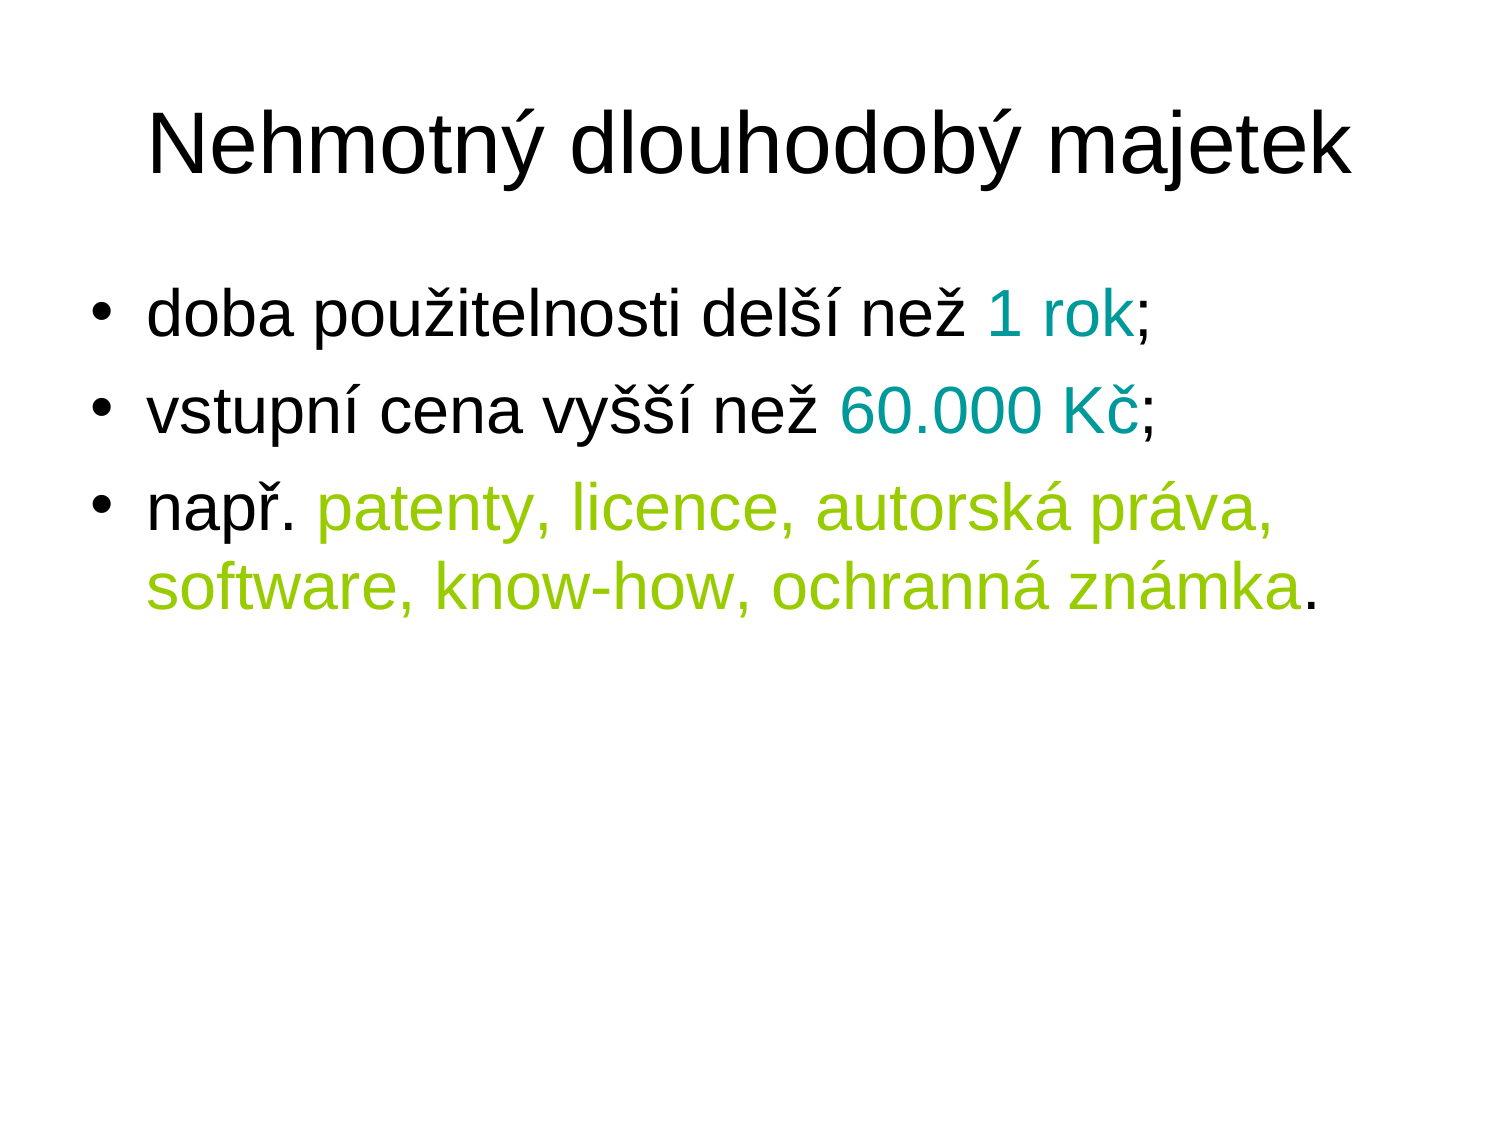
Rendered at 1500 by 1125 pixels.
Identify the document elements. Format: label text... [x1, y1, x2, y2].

list doba použitelnosti delší než 1 rok; vstupní cena vyšší než 60.000 Kč; např. patenty, licence, autorská práva, software, know-how, ochranná známka. [75, 262, 1426, 1006]
title Nehmotný dlouhodobý majetek [75, 45, 1426, 233]
